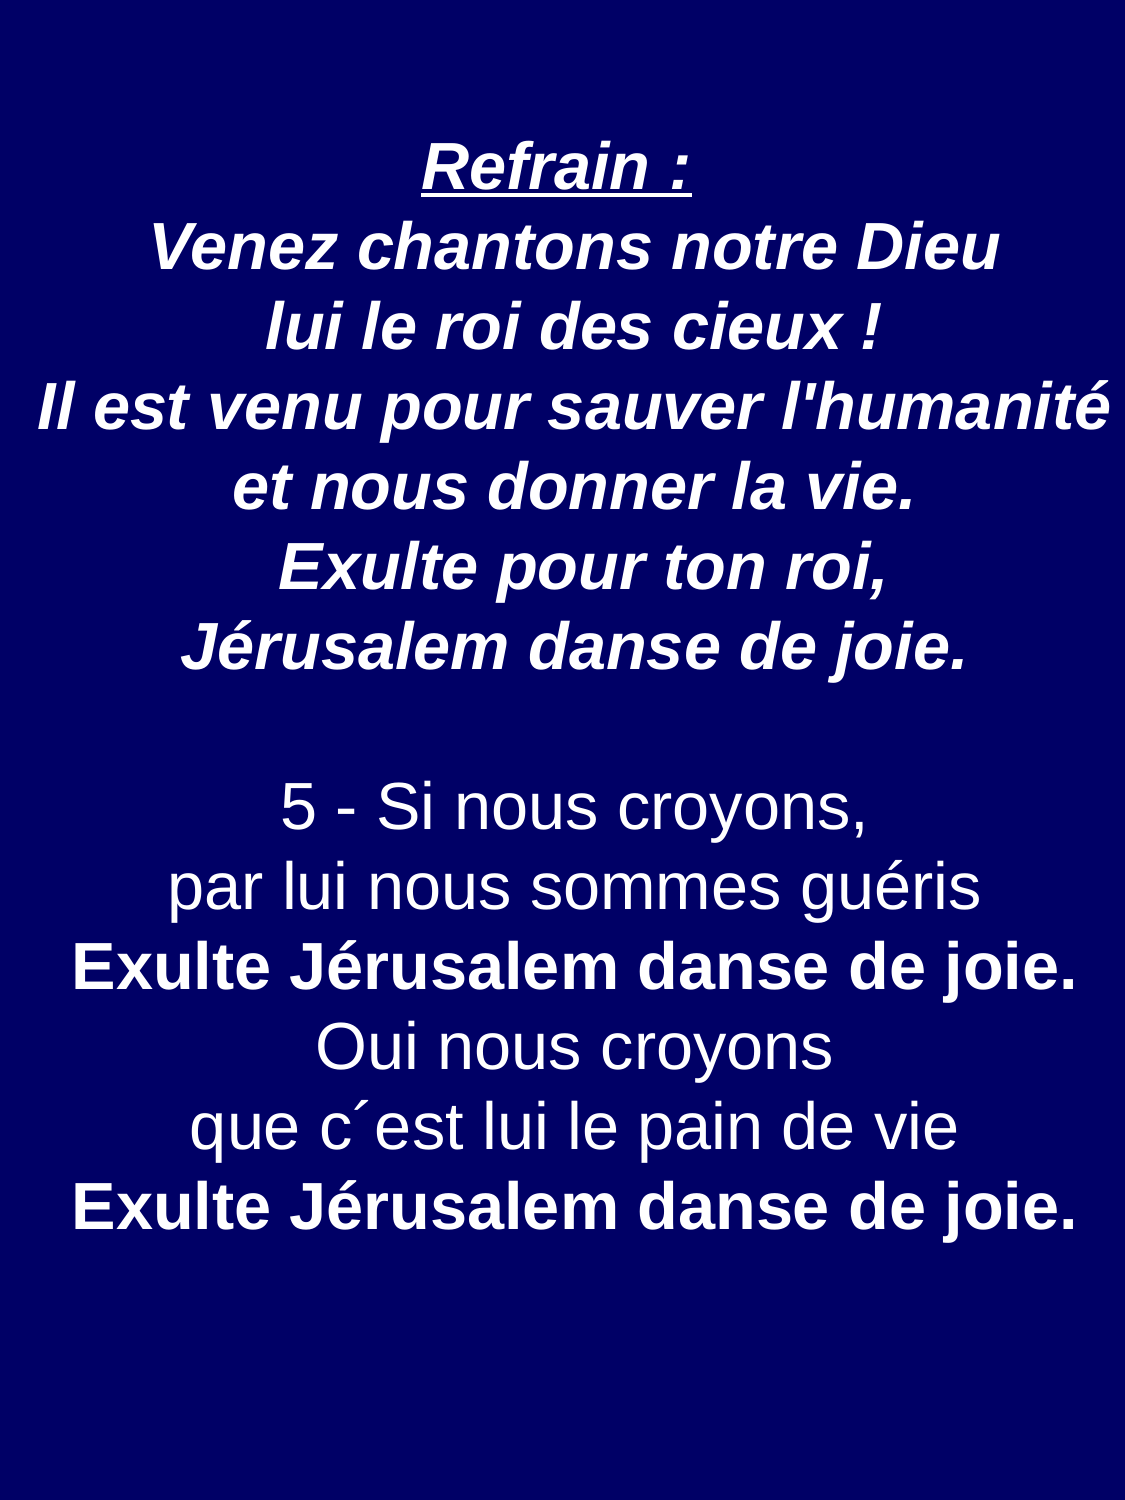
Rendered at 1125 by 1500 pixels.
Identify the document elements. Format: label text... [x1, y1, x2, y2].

text_box Refrain : Venez chantons notre Dieu lui le roi des cieux ! Il est venu pour sauver l'humanité et nous donner la vie. Exulte pour ton roi, Jérusalem danse de joie. 5 - Si nous croyons, par lui nous sommes guéris Exulte Jérusalem danse de joie. Oui nous croyons que c´est lui le pain de vie Exulte Jérusalem danse de joie. [5, 125, 1125, 1320]
